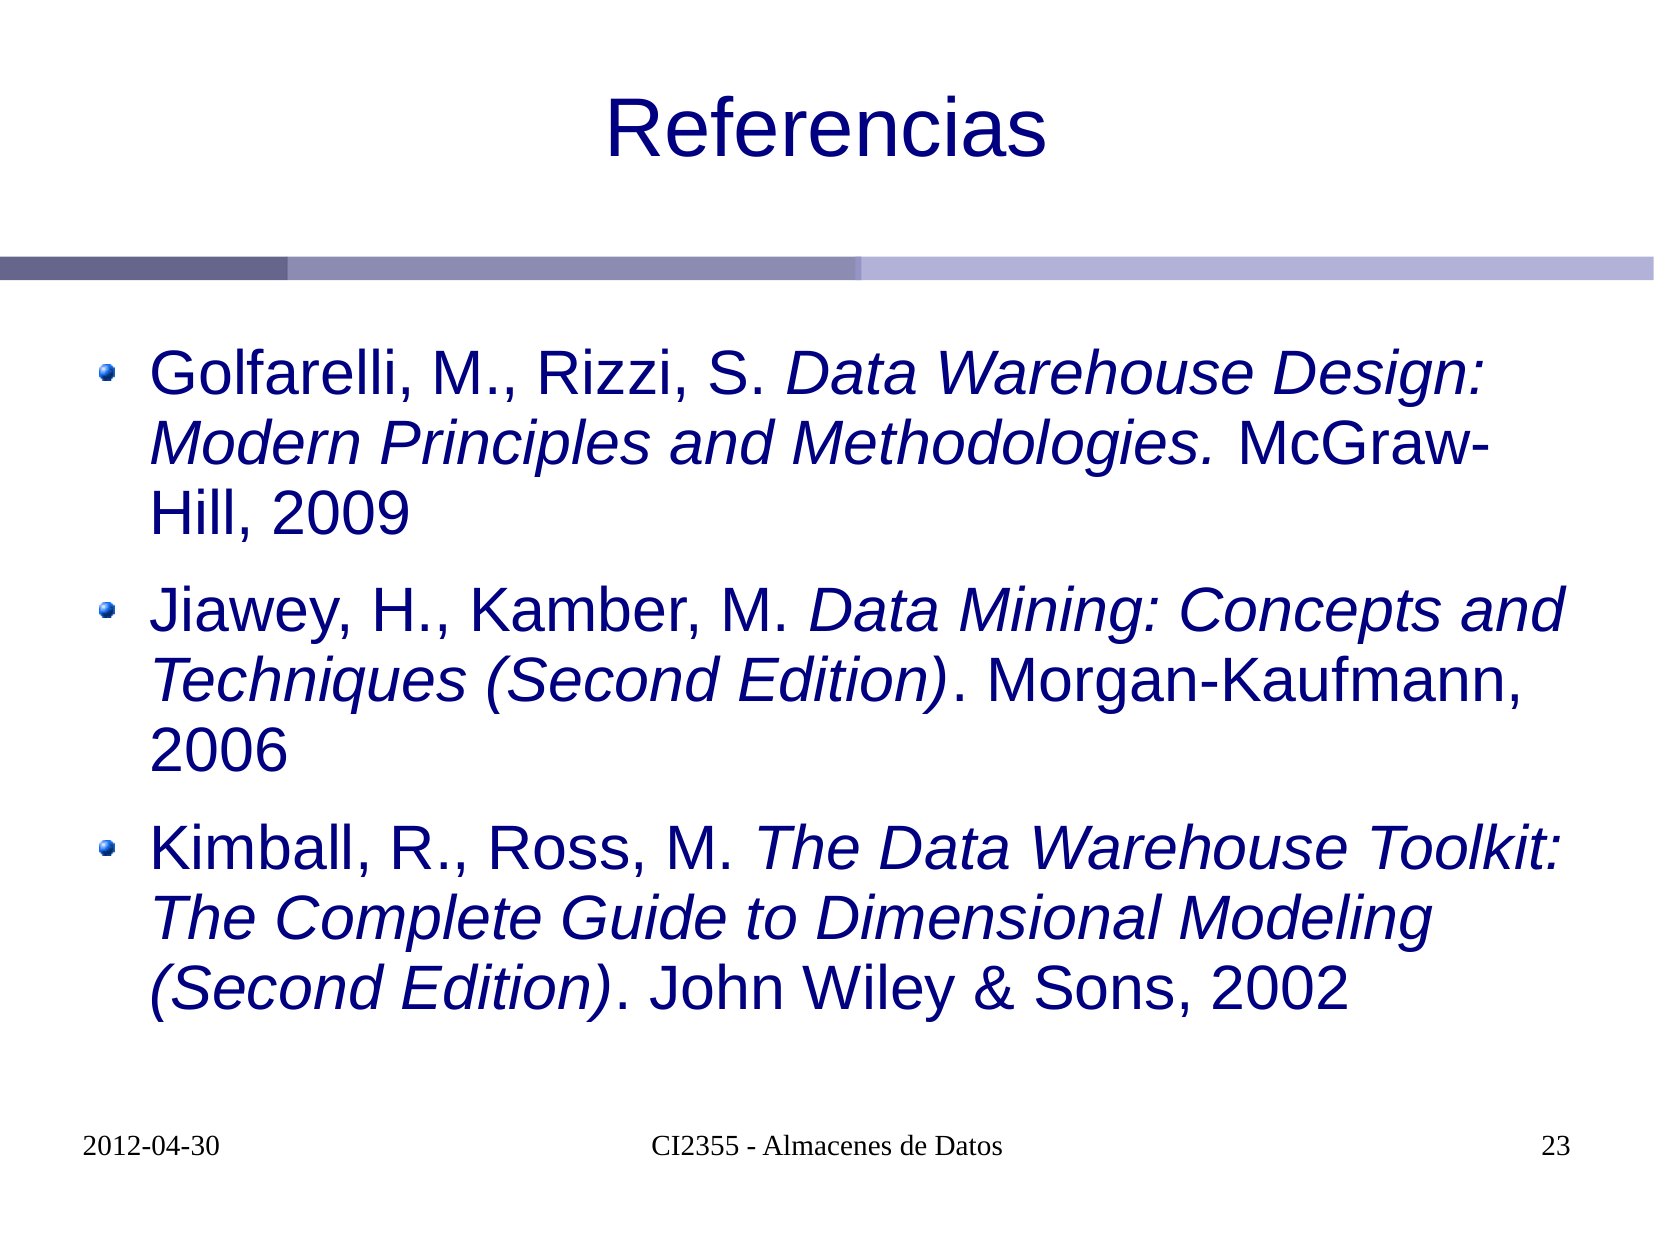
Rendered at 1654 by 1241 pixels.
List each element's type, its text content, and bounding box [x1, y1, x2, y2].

list Golfarelli, M., Rizzi, S. Data Warehouse Design: Modern Principles and Methodologies. McGraw-Hill, 2009 Jiawey, H., Kamber, M. Data Mining: Concepts and Techniques (Second Edition). Morgan-Kaufmann, 2006 Kimball, R., Ross, M. The Data Warehouse Toolkit: The Complete Guide to Dimensional Modeling (Second Edition). John Wiley & Sons, 2002 [82, 337, 1571, 1057]
title Referencias [0, 0, 1654, 257]
